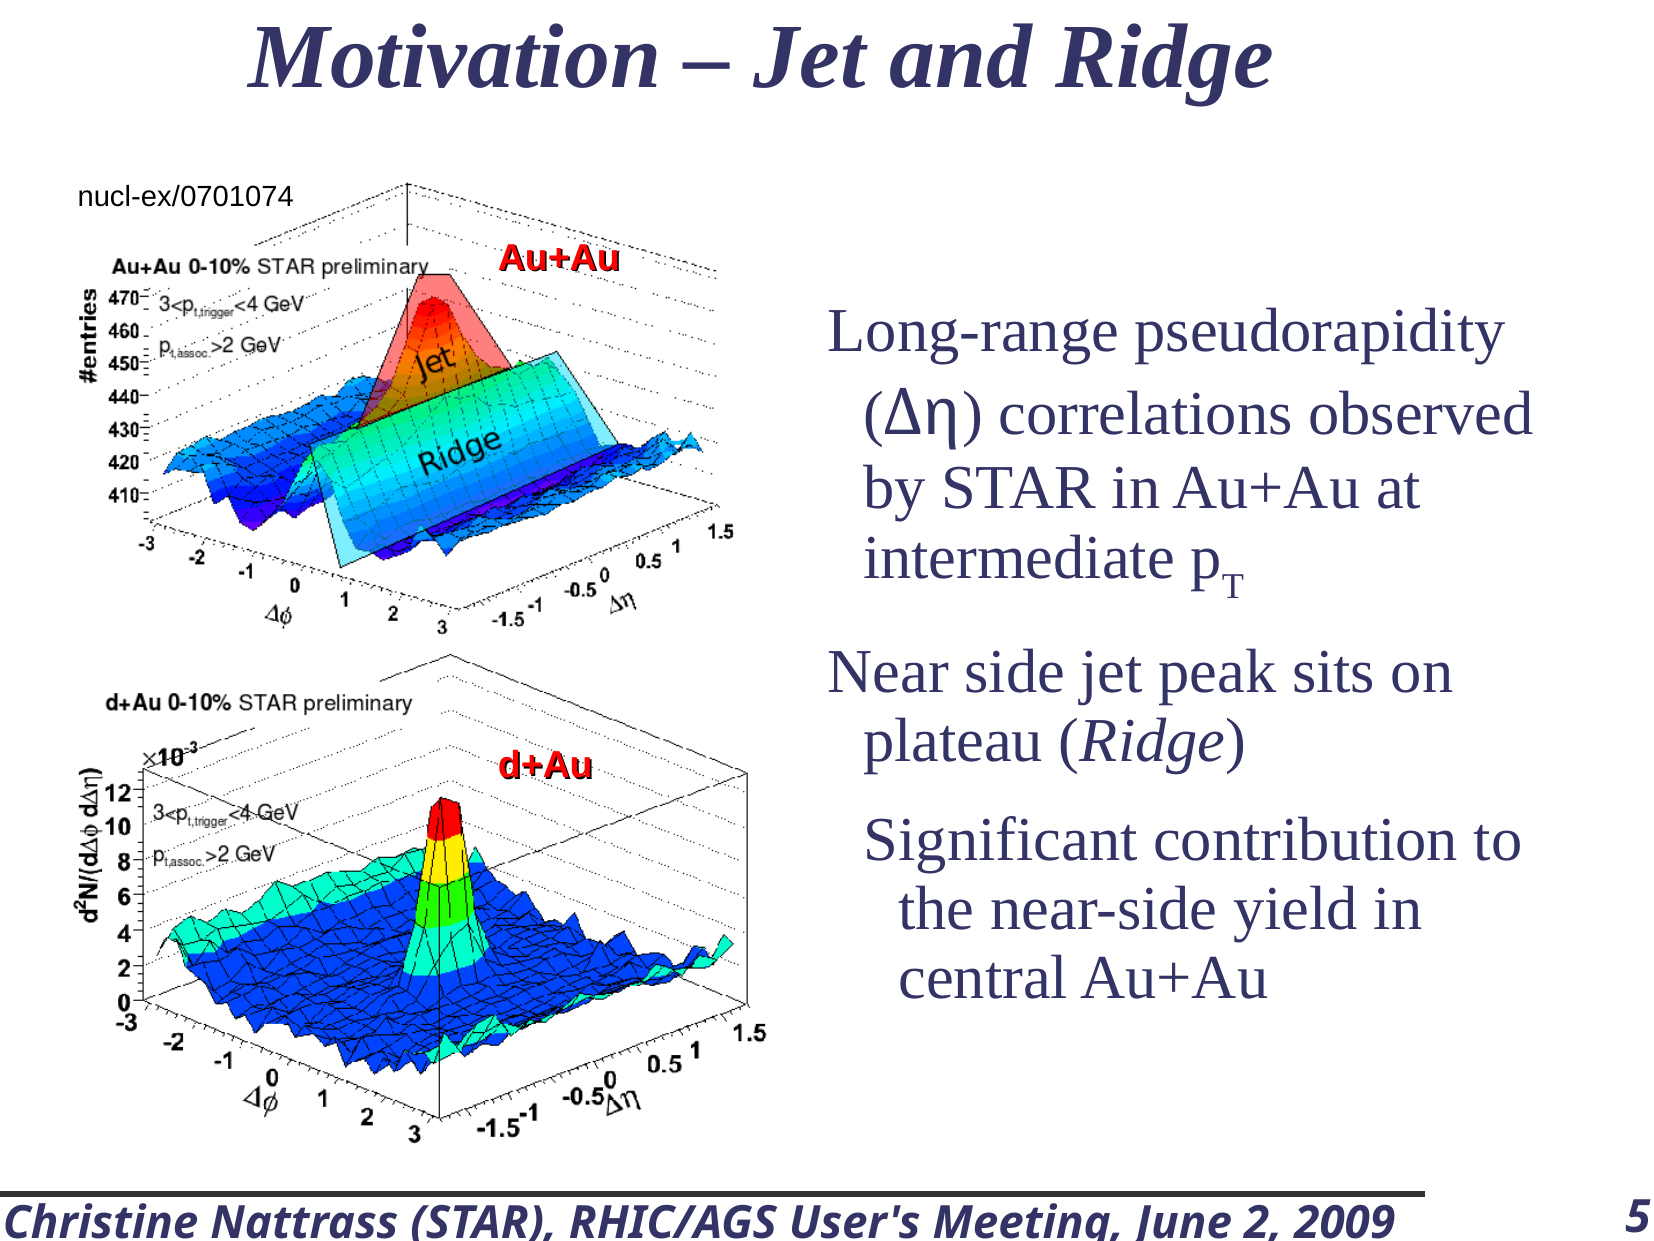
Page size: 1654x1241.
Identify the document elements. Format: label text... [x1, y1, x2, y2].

picture [72, 130, 794, 1175]
text_box Au+Au [483, 228, 671, 288]
title Motivation – Jet and Ridge [11, 0, 1512, 113]
text_box nucl-ex/0701074 [62, 176, 636, 227]
list Long-range pseudorapidity (Δη) correlations observed by STAR in Au+Au at intermediate pT Near side jet peak sits on plateau (Ridge)‏ Significant contribution to the near-side yield in central Au+Au [793, 295, 1577, 1241]
text_box d+Au [483, 736, 671, 795]
